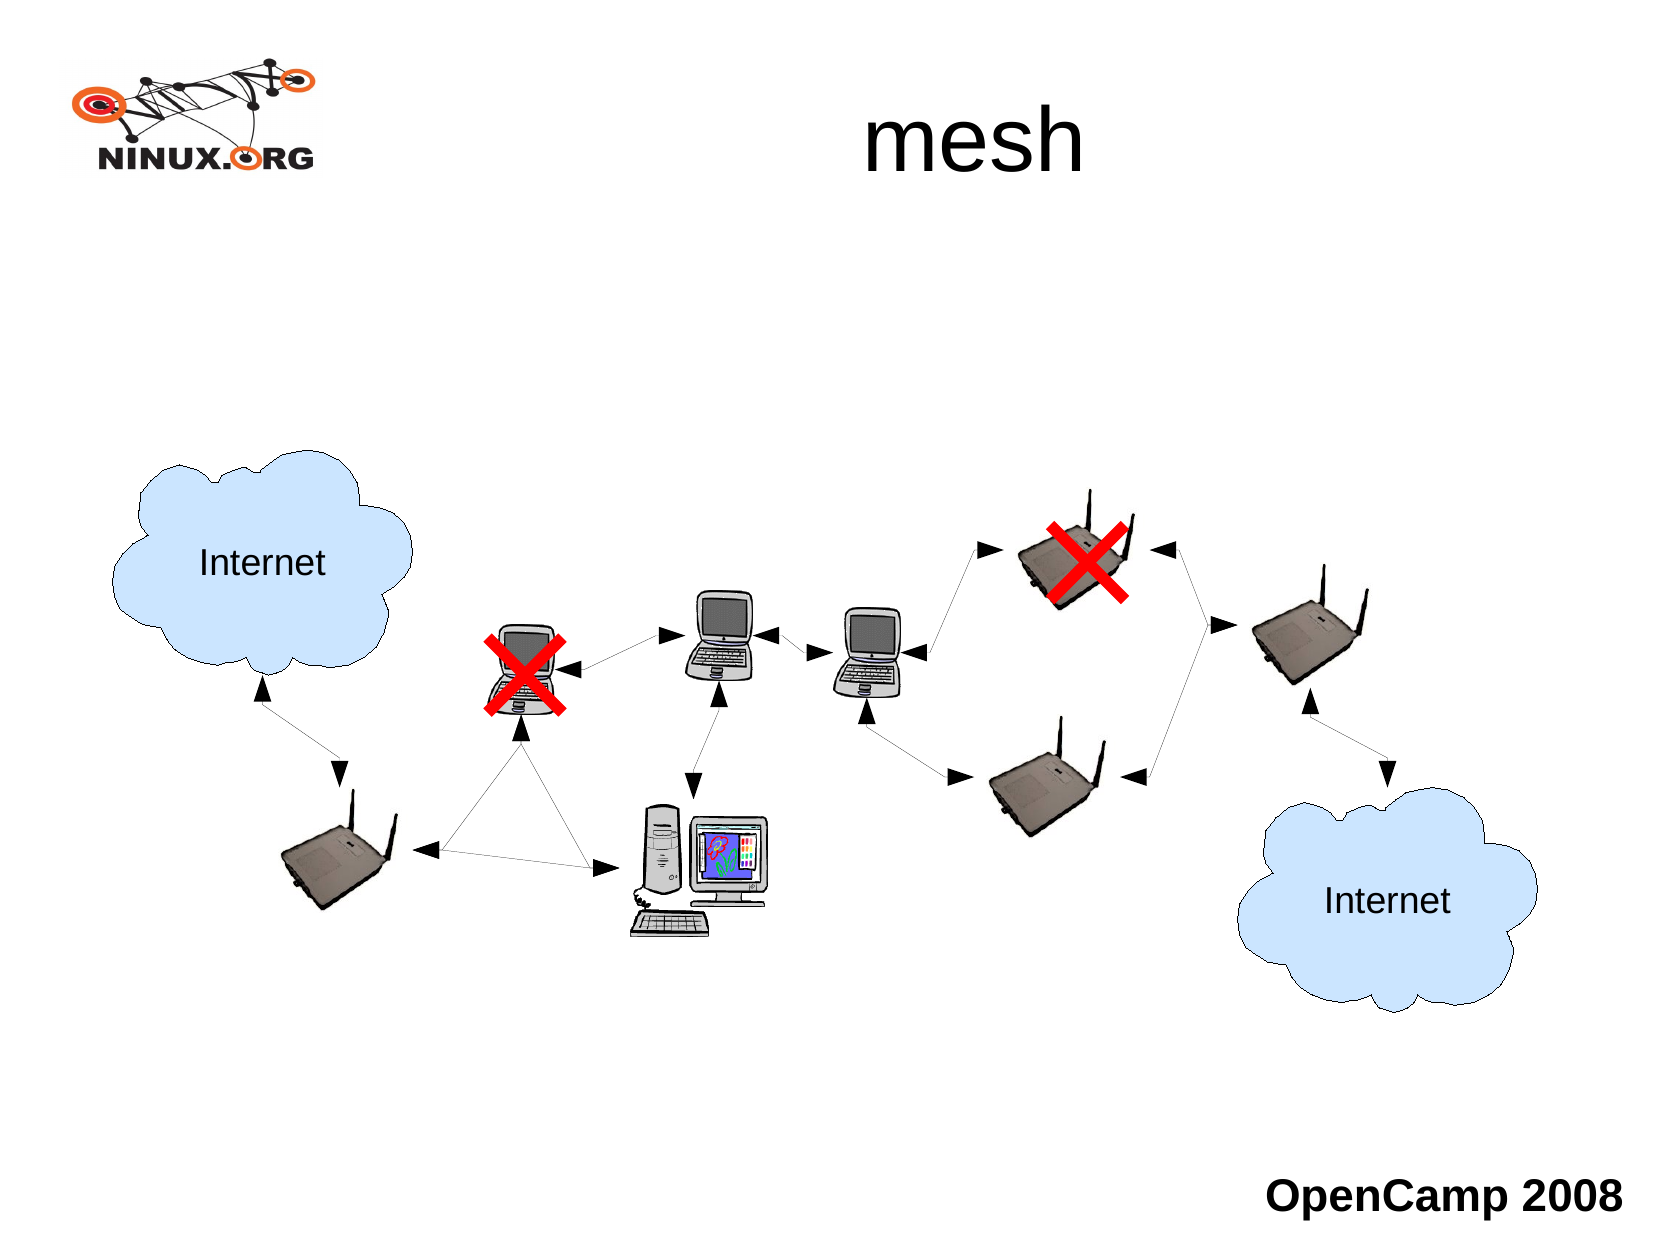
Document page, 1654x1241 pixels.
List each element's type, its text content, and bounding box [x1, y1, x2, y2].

picture [974, 714, 1121, 840]
picture [495, 685, 555, 715]
title mesh [383, 43, 1565, 237]
picture [619, 799, 768, 937]
picture [833, 607, 901, 698]
text_box Internet [1237, 787, 1538, 1013]
picture [1237, 562, 1384, 688]
picture [1003, 487, 1150, 613]
picture [535, 655, 555, 695]
text_box Internet [112, 450, 413, 676]
picture [487, 647, 515, 703]
picture [685, 590, 753, 681]
picture [487, 624, 555, 665]
picture [266, 787, 413, 913]
picture [59, 58, 323, 178]
text_box OpenCamp 2008 [1237, 1162, 1651, 1237]
